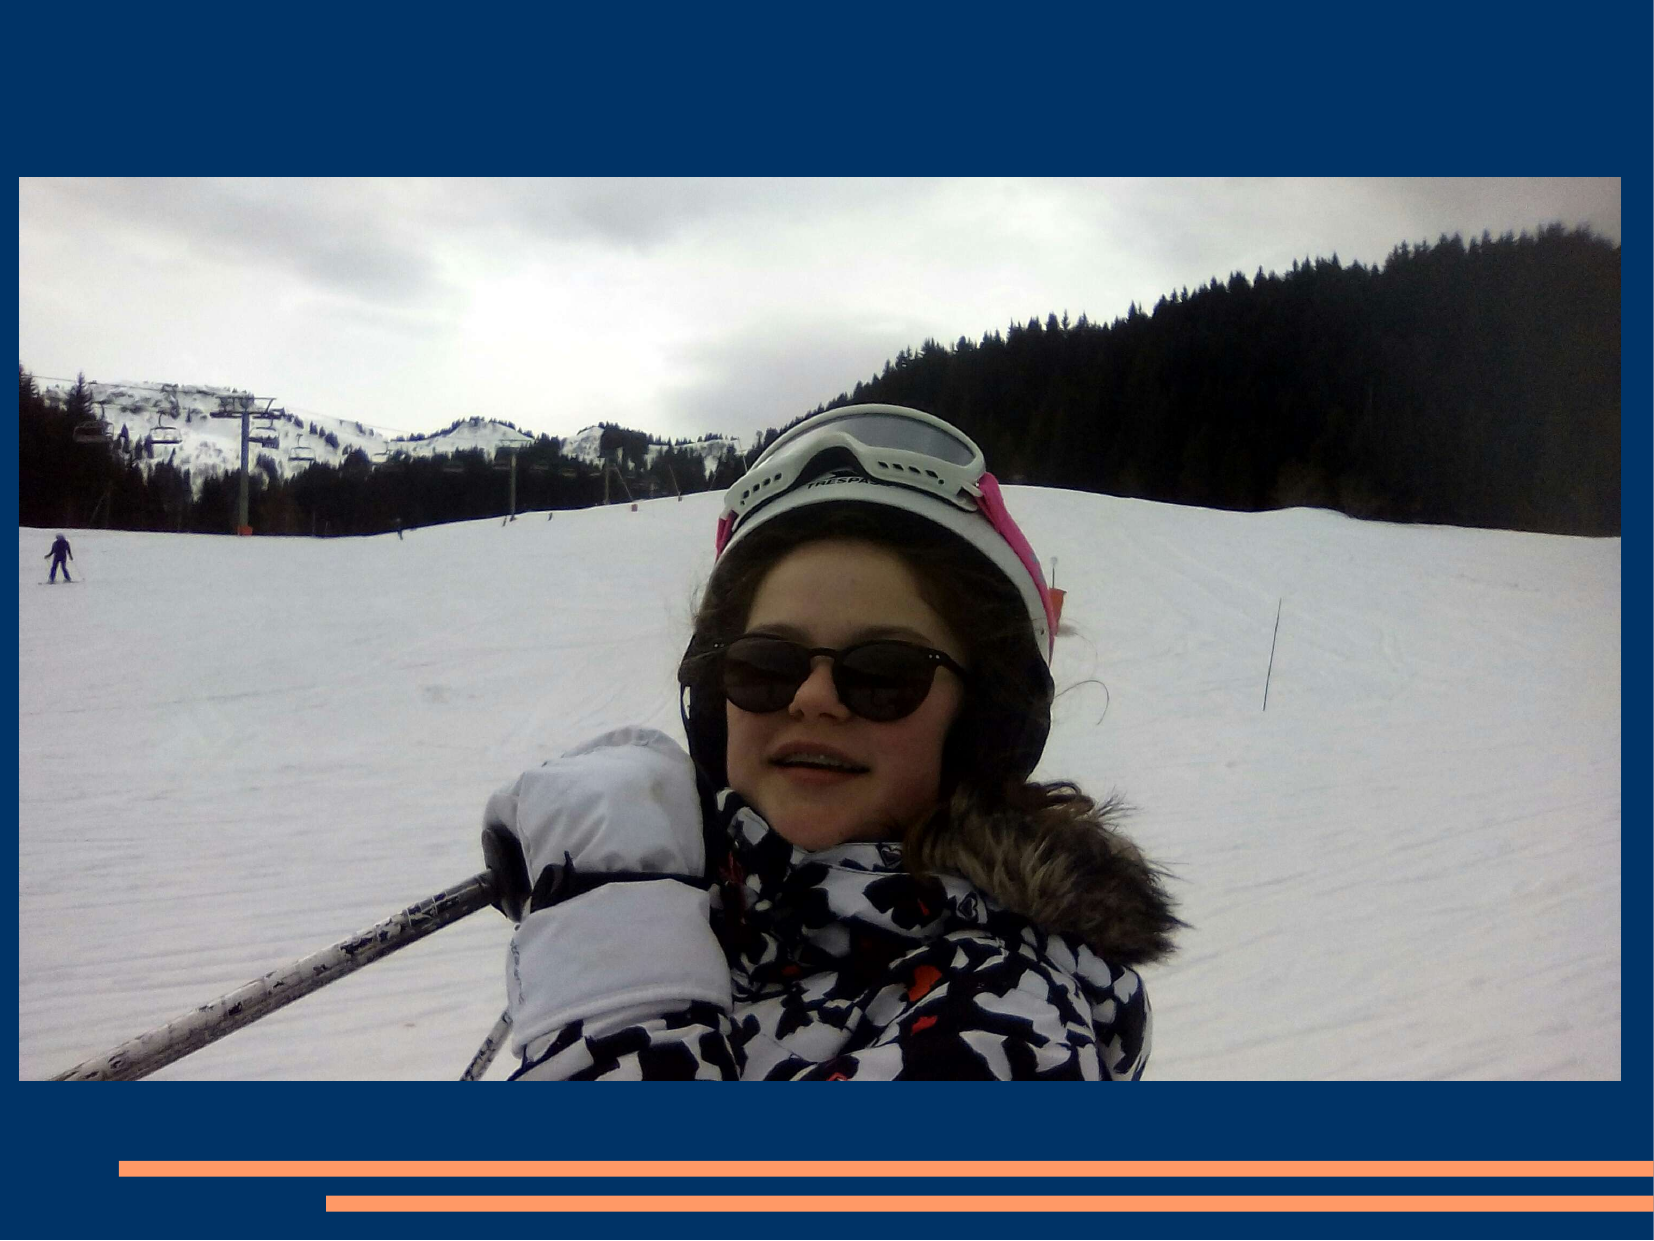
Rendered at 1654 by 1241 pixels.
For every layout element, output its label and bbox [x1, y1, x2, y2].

picture [19, 177, 1621, 1081]
